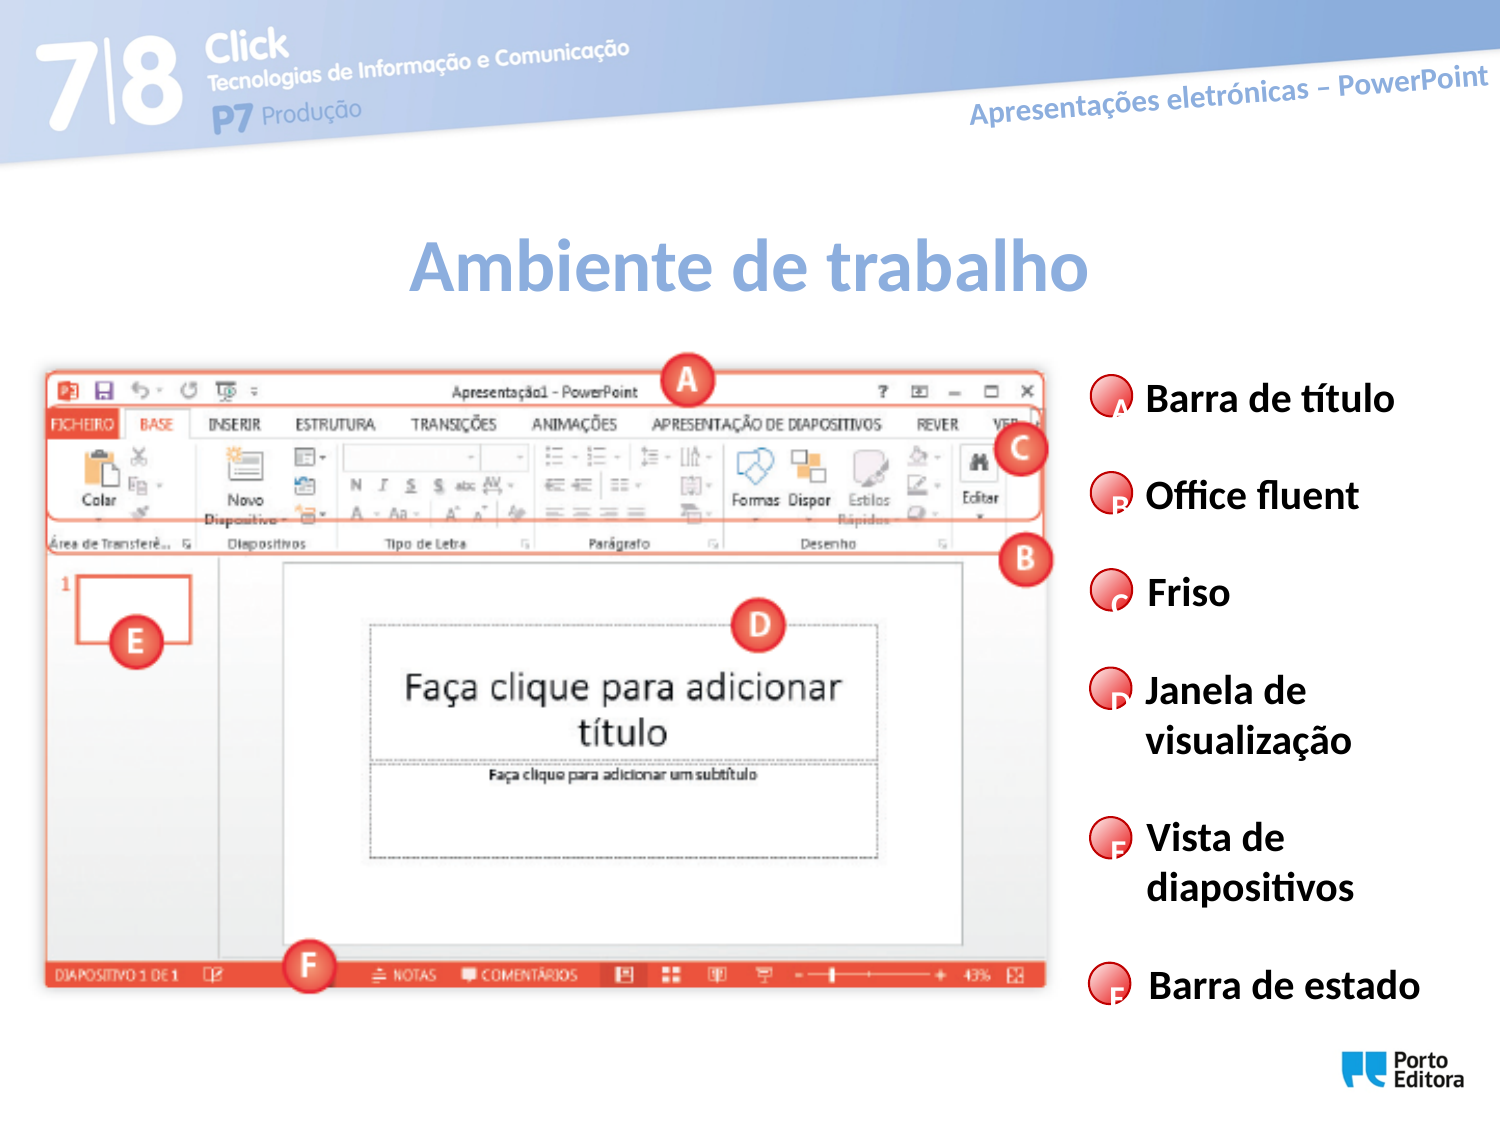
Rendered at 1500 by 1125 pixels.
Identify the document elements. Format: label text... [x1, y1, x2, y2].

text_box C [1090, 569, 1133, 611]
text_box B [1117, 500, 1124, 506]
text_box A [1118, 405, 1124, 413]
text_box Vista de diapositivos [1131, 802, 1476, 919]
text_box Janela de visualização [1130, 654, 1476, 772]
picture [0, 0, 1500, 1125]
text_box D [1116, 696, 1126, 709]
text_box Barra de estado [1133, 950, 1494, 1017]
text_box D [1090, 667, 1132, 709]
text_box E [1090, 817, 1132, 859]
text_box Office fluent [1130, 460, 1500, 526]
text_box Apresentações eletrónicas – PowerPoint [952, 48, 1500, 192]
text_box Barra de título [1130, 362, 1500, 429]
text_box B [1090, 472, 1133, 514]
text_box Ambiente de trabalho [258, 218, 1241, 316]
text_box A [1090, 375, 1133, 417]
text_box Friso [1132, 557, 1499, 624]
text_box F [1088, 962, 1131, 1005]
